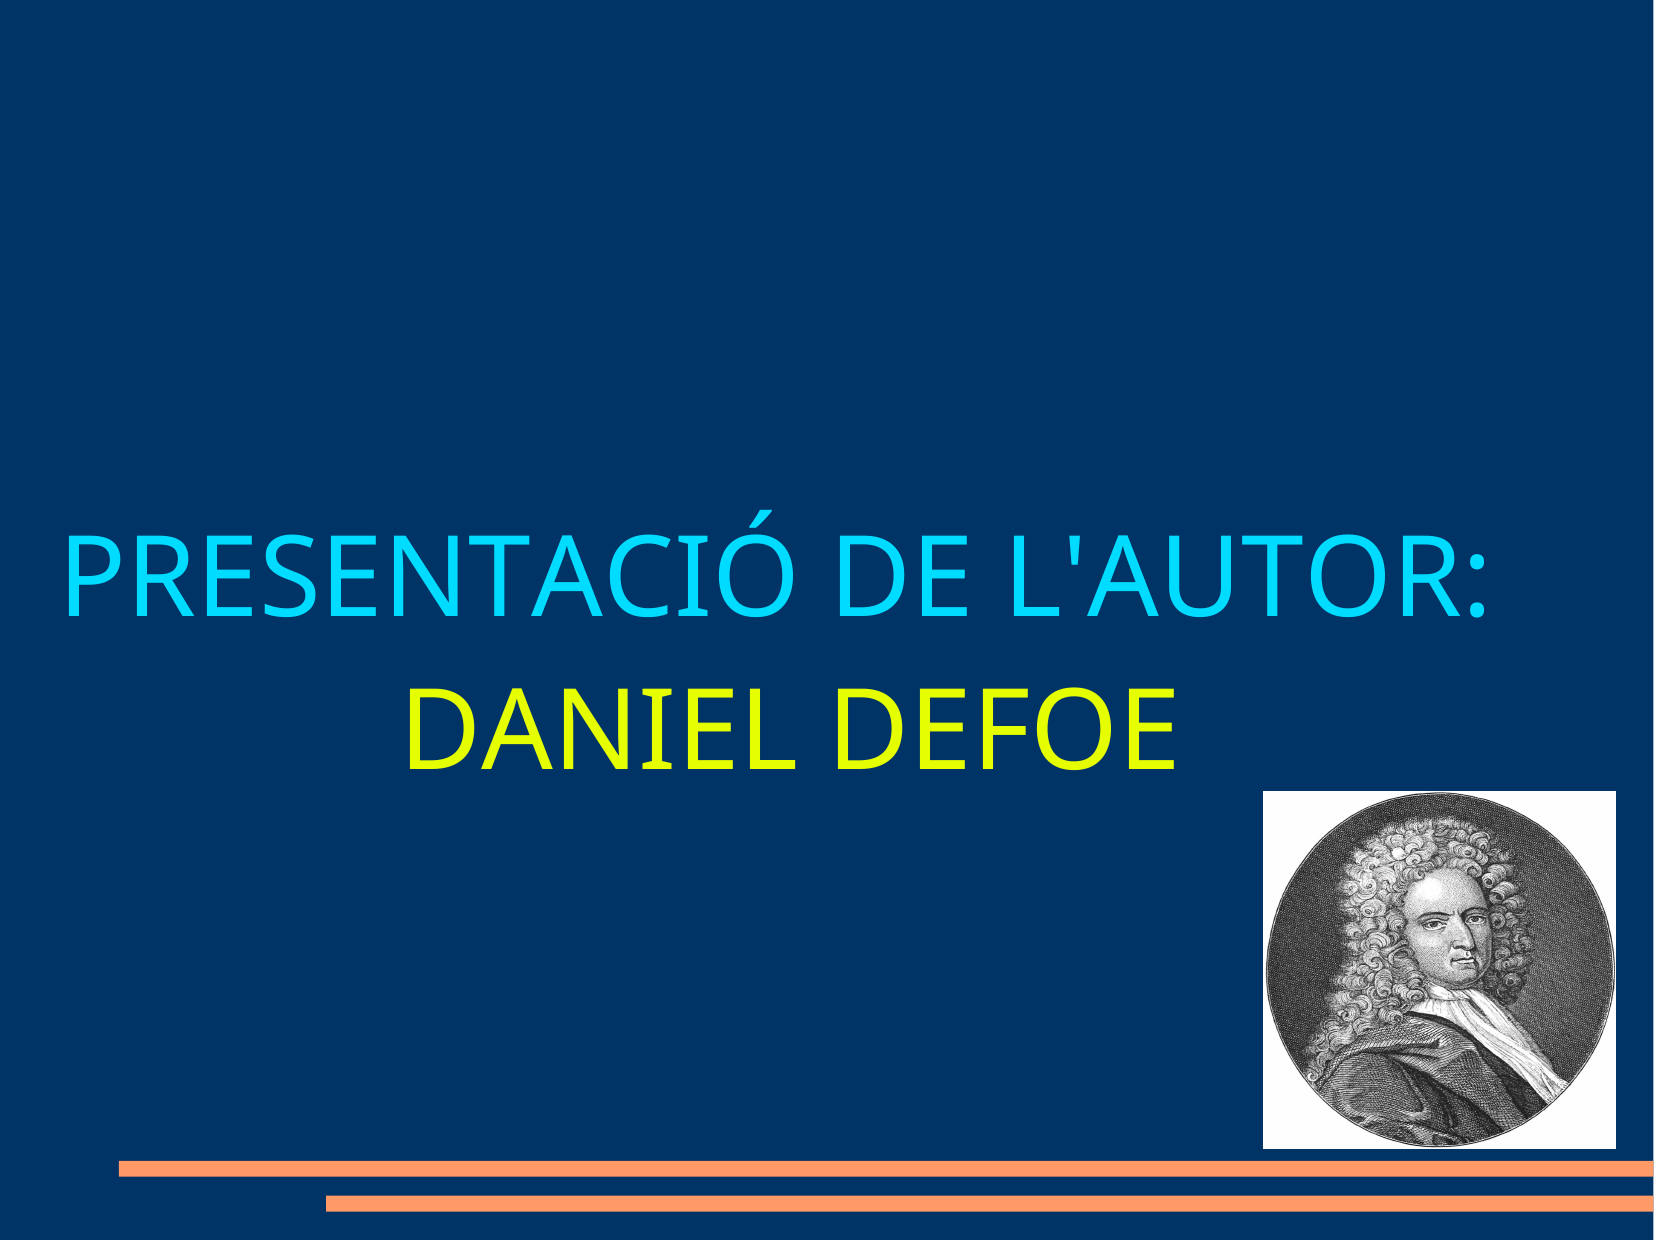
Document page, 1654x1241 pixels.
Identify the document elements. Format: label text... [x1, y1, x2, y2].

picture [1263, 791, 1616, 1149]
subtitle PRESENTACIÓ DE L'AUTOR: DANIEL DEFOE [47, 46, 1534, 1099]
